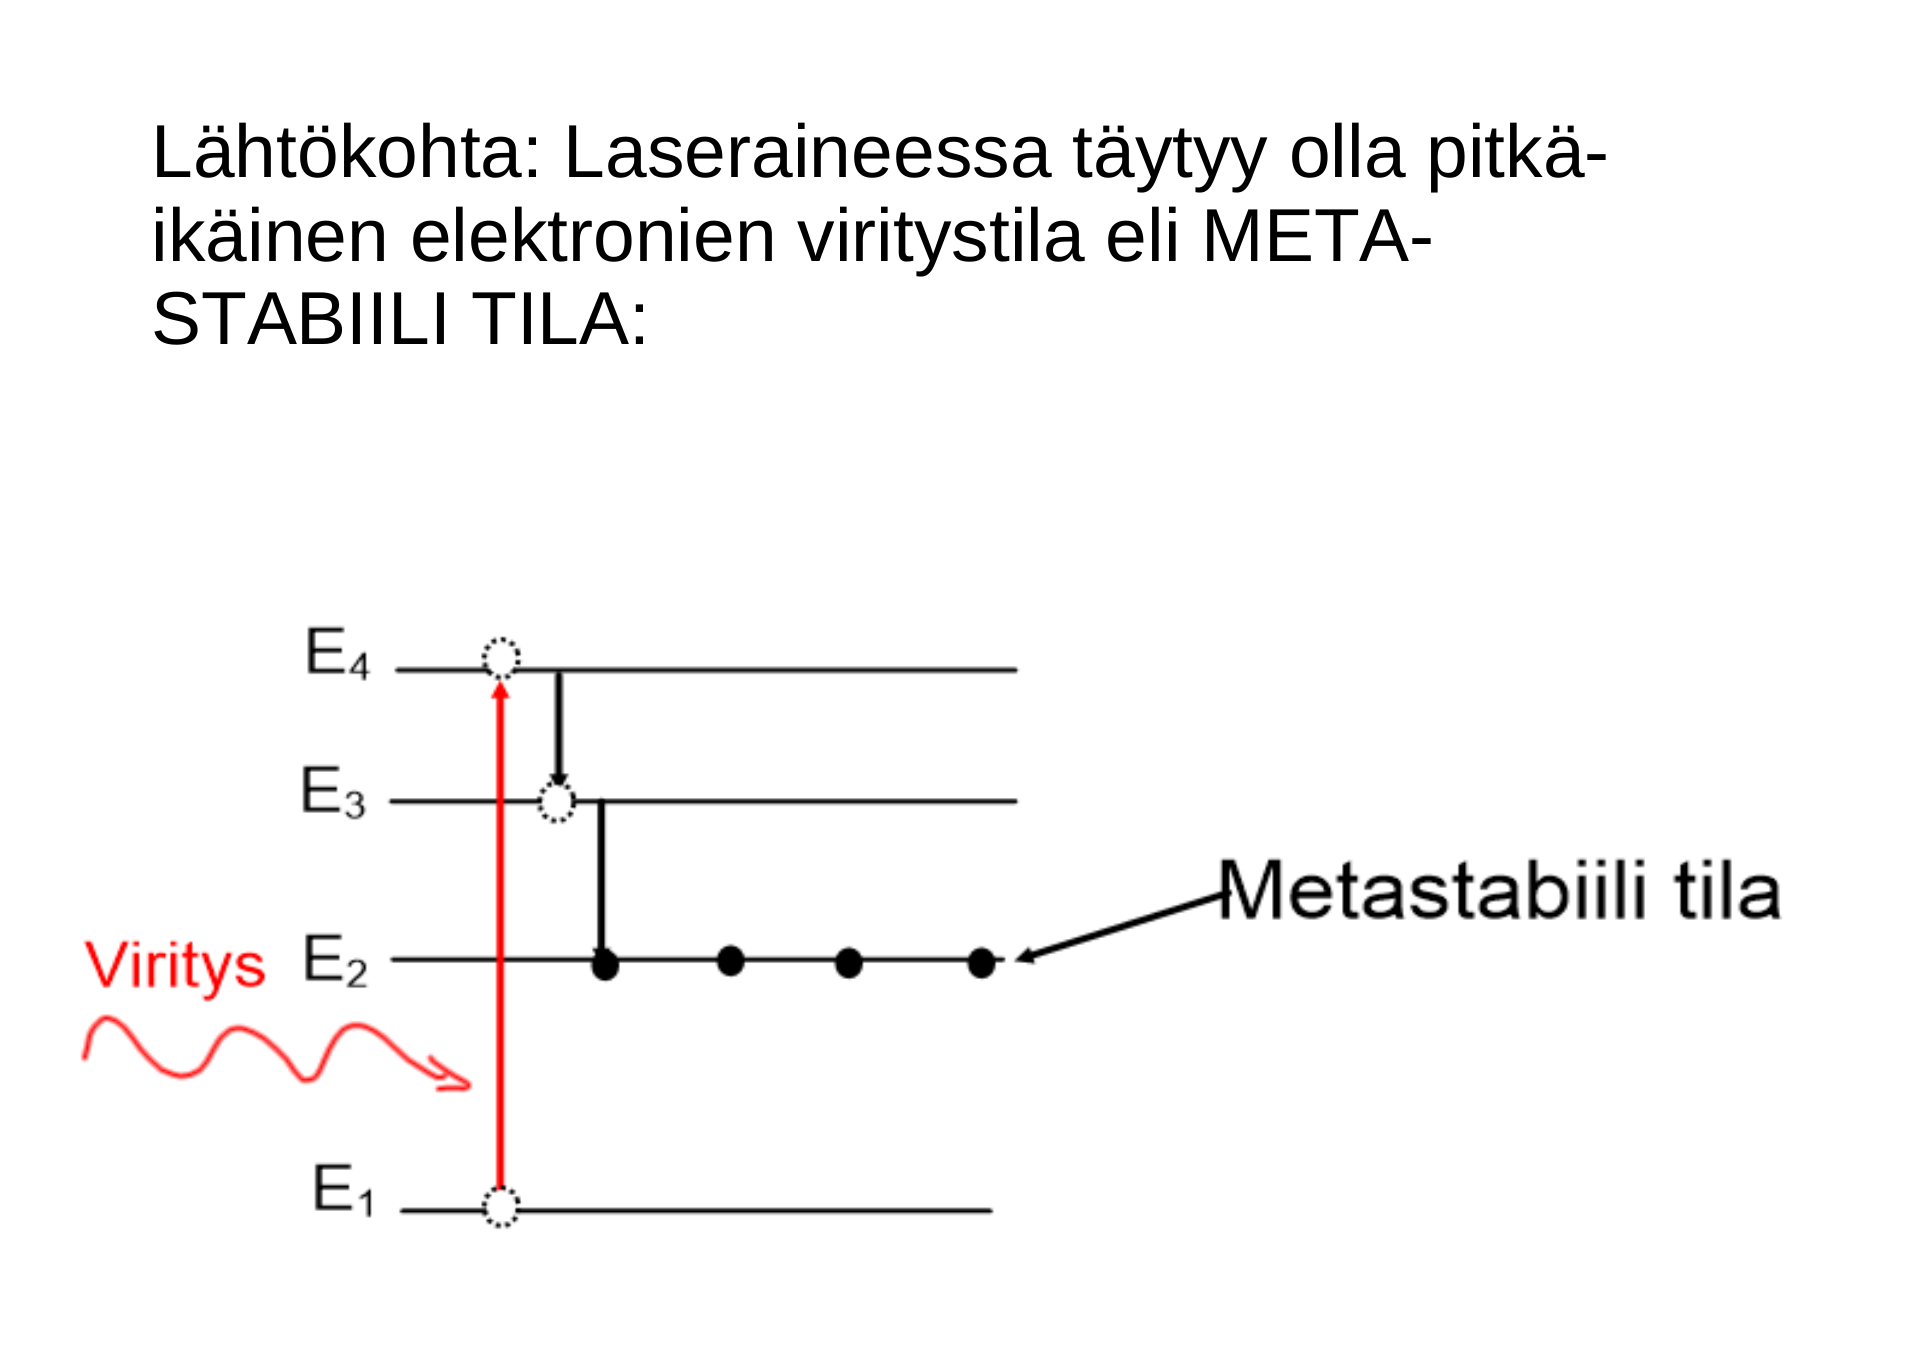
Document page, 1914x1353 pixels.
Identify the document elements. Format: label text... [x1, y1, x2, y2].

text_box Lähtökohta: Laseraineessa täytyy olla pitkä-ikäinen elektronien viritystila eli META-STABIILI TILA: [136, 102, 1723, 400]
picture [0, 515, 1850, 1286]
